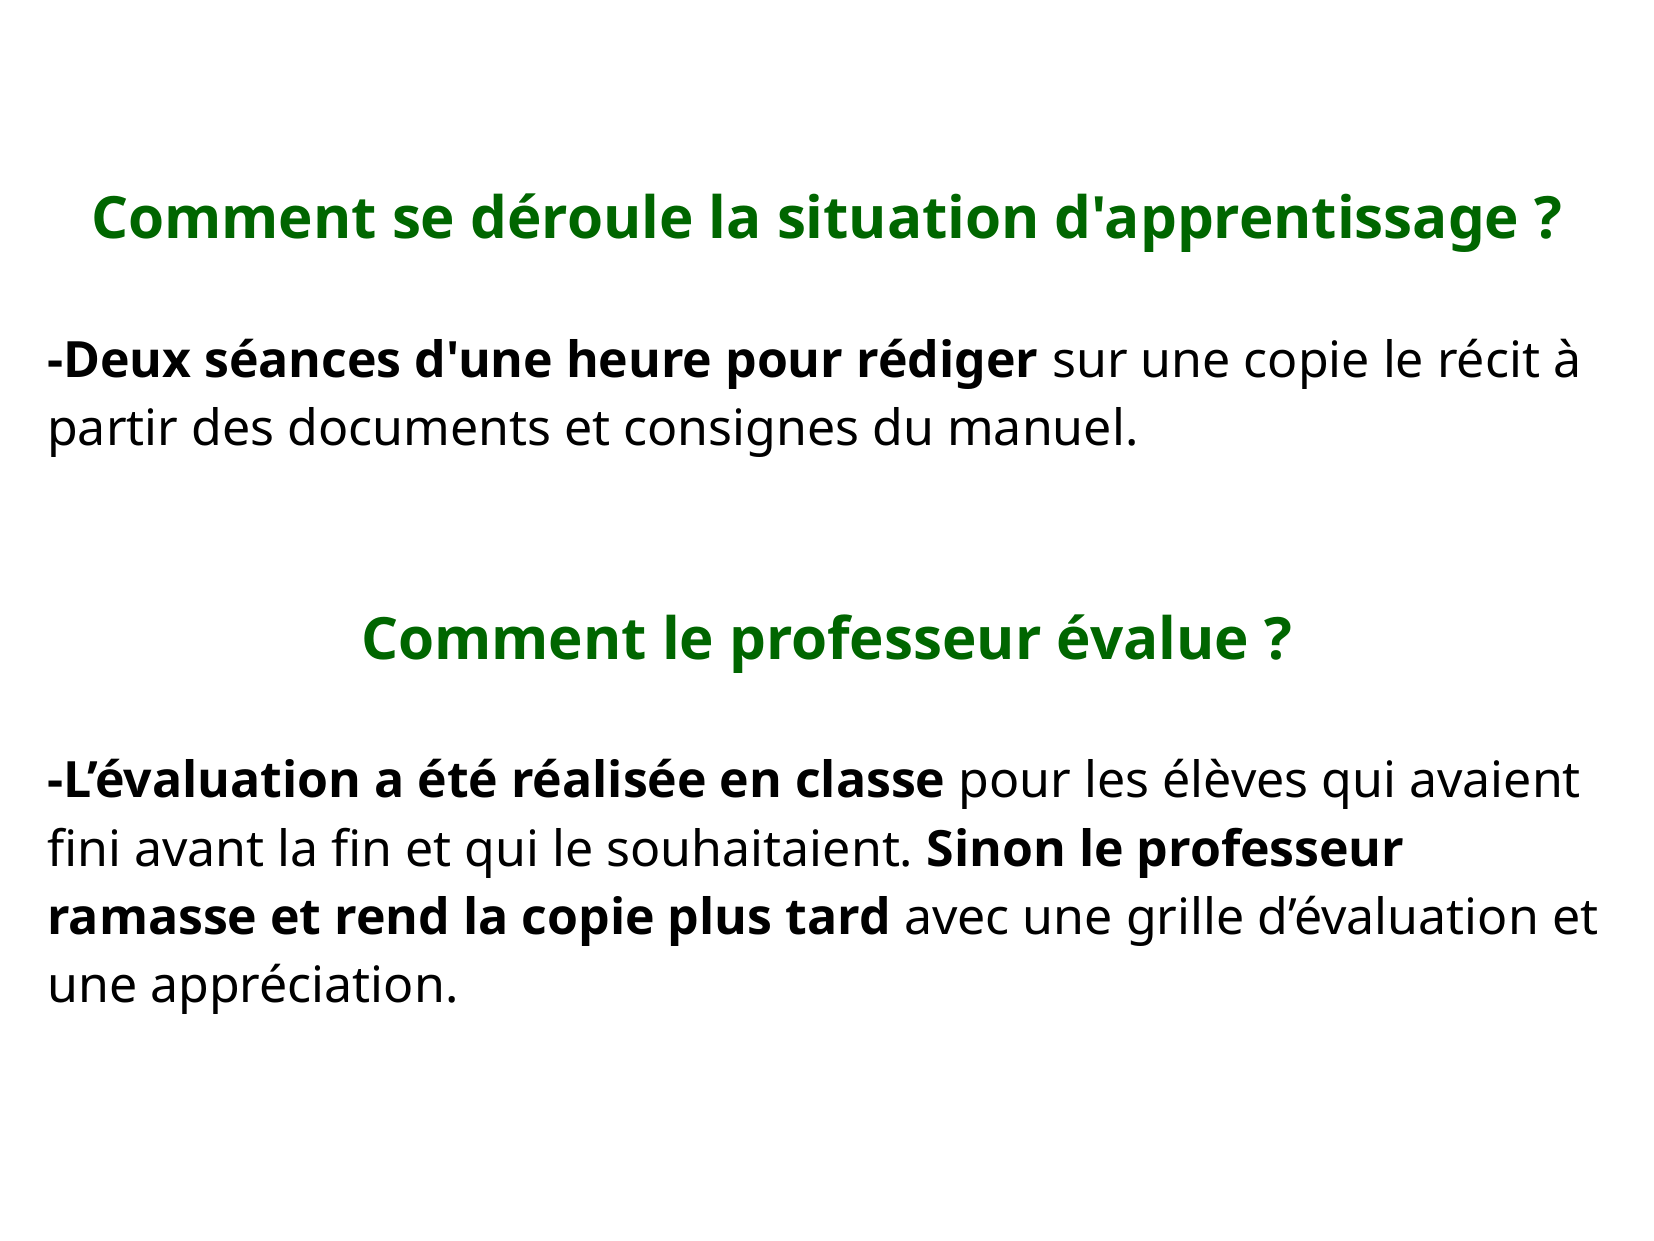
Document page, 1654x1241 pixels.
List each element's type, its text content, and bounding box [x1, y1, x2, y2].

text_box Comment se déroule la situation d'apprentissage ? -Deux séances d'une heure pour rédiger sur une copie le récit à partir des documents et consignes du manuel. Comment le professeur évalue ? -L’évaluation a été réalisée en classe pour les élèves qui avaient fini avant la fin et qui le souhaitaient. Sinon le professeur ramasse et rend la copie plus tard avec une grille d’évaluation et une appréciation. [47, 98, 1607, 1028]
